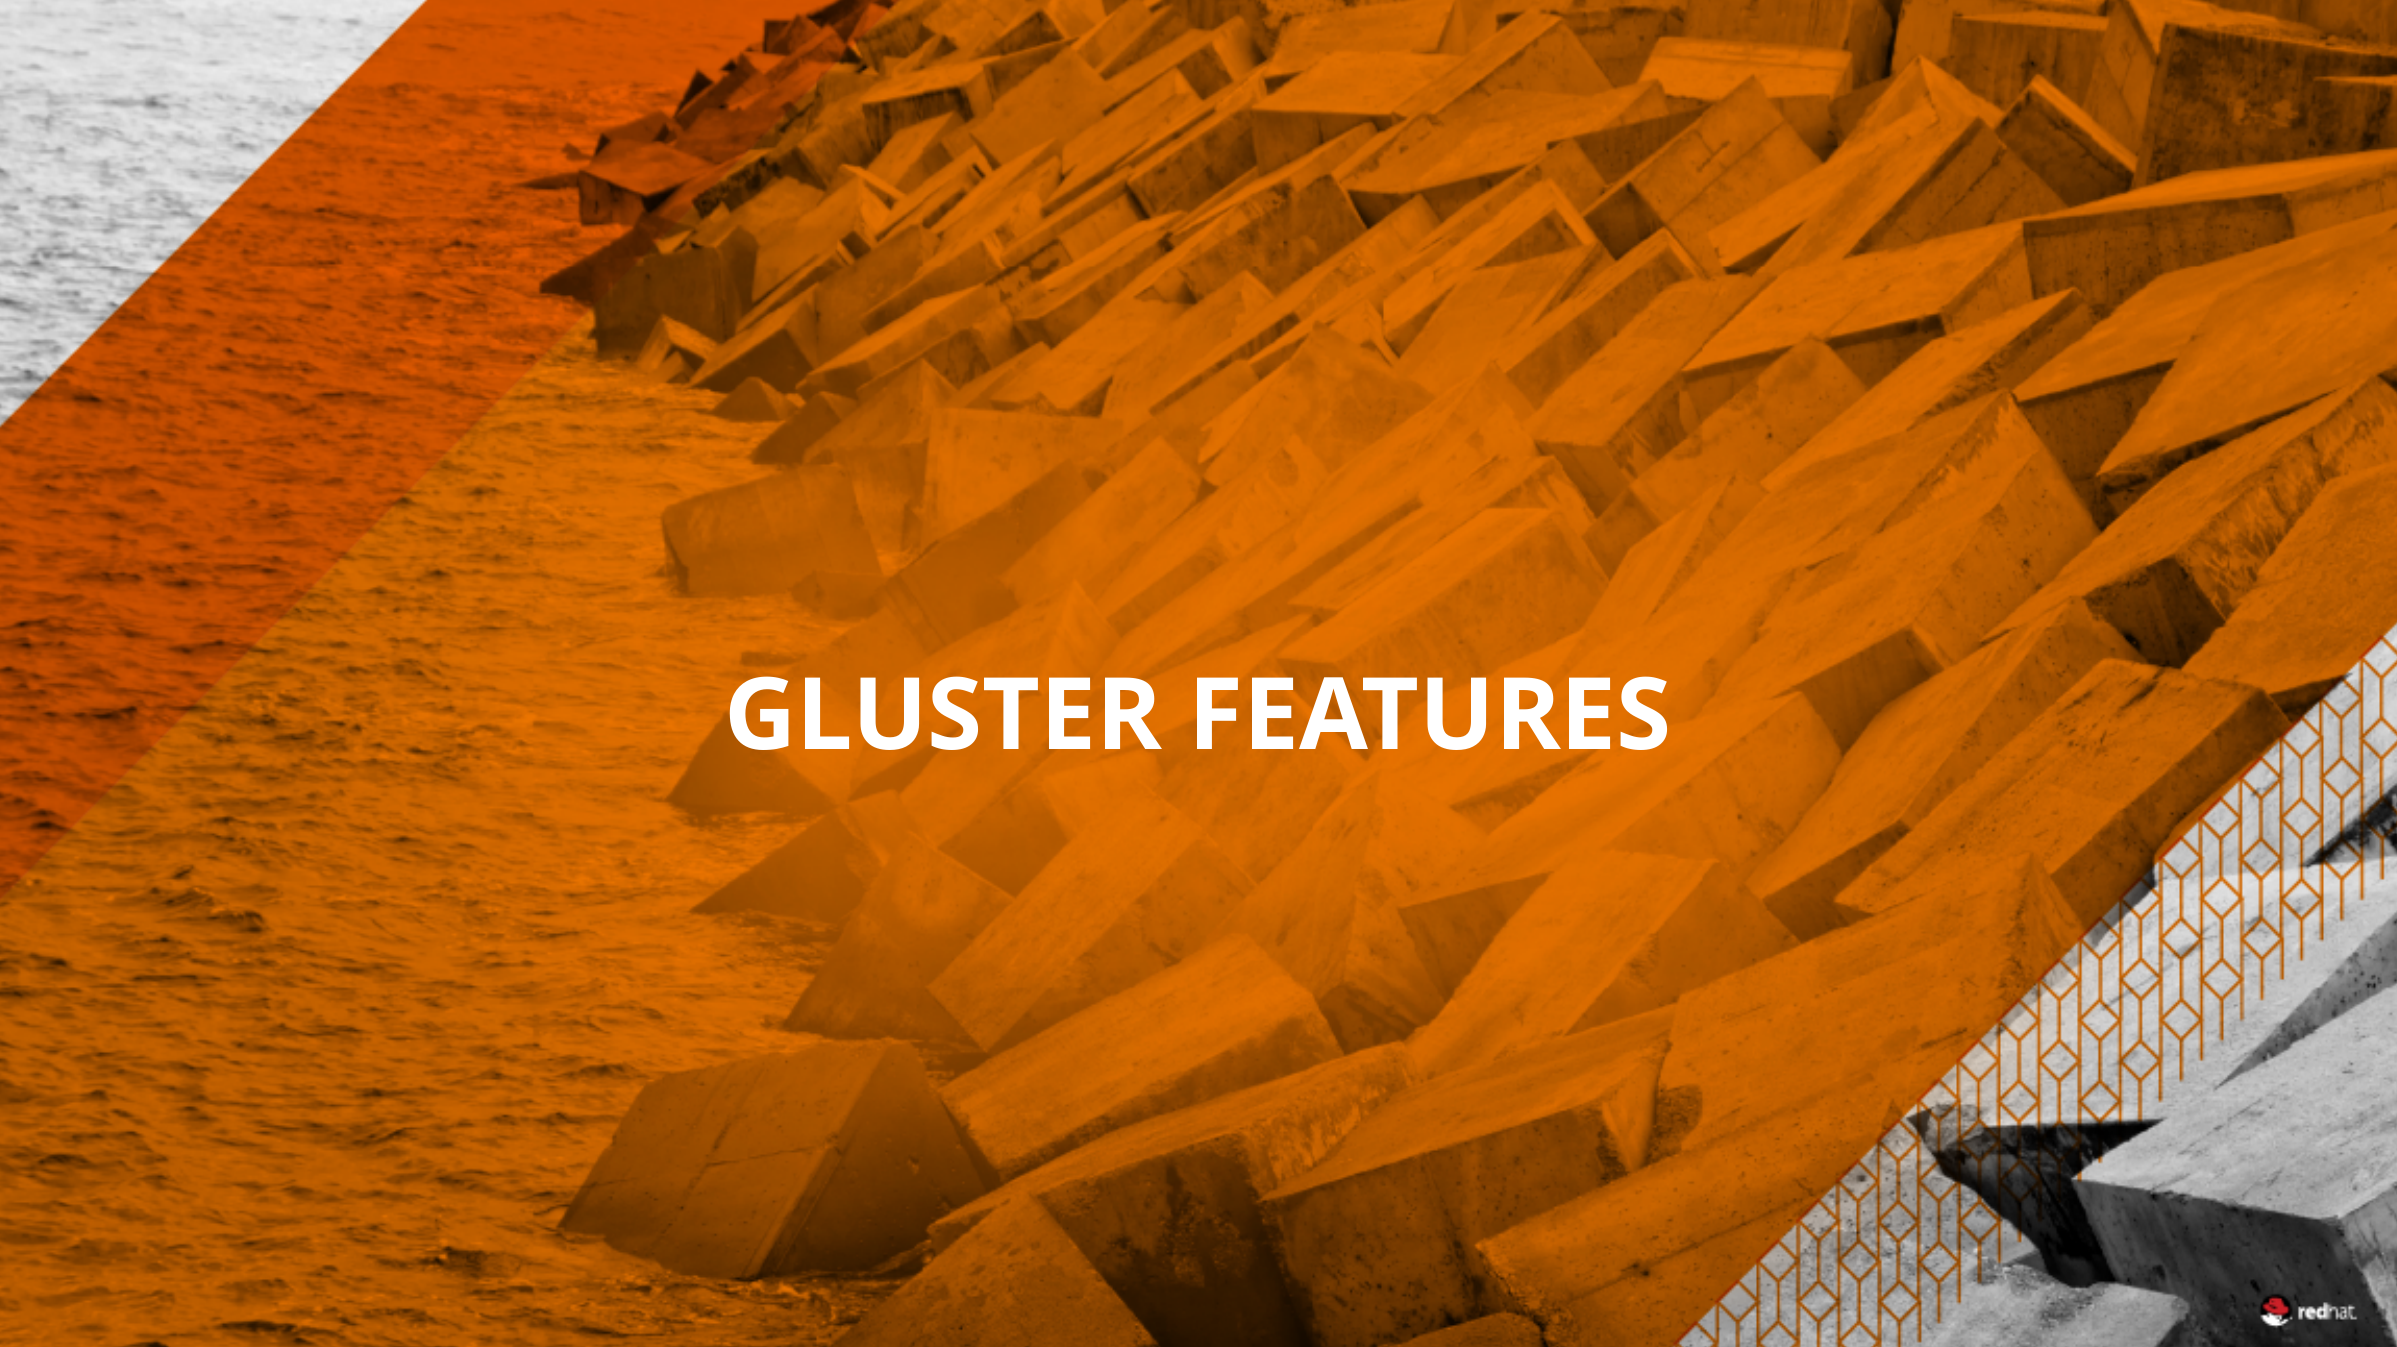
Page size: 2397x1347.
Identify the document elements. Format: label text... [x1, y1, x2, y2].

title GLUSTER FEATURES [314, 527, 2083, 891]
picture [0, 0, 2397, 1347]
